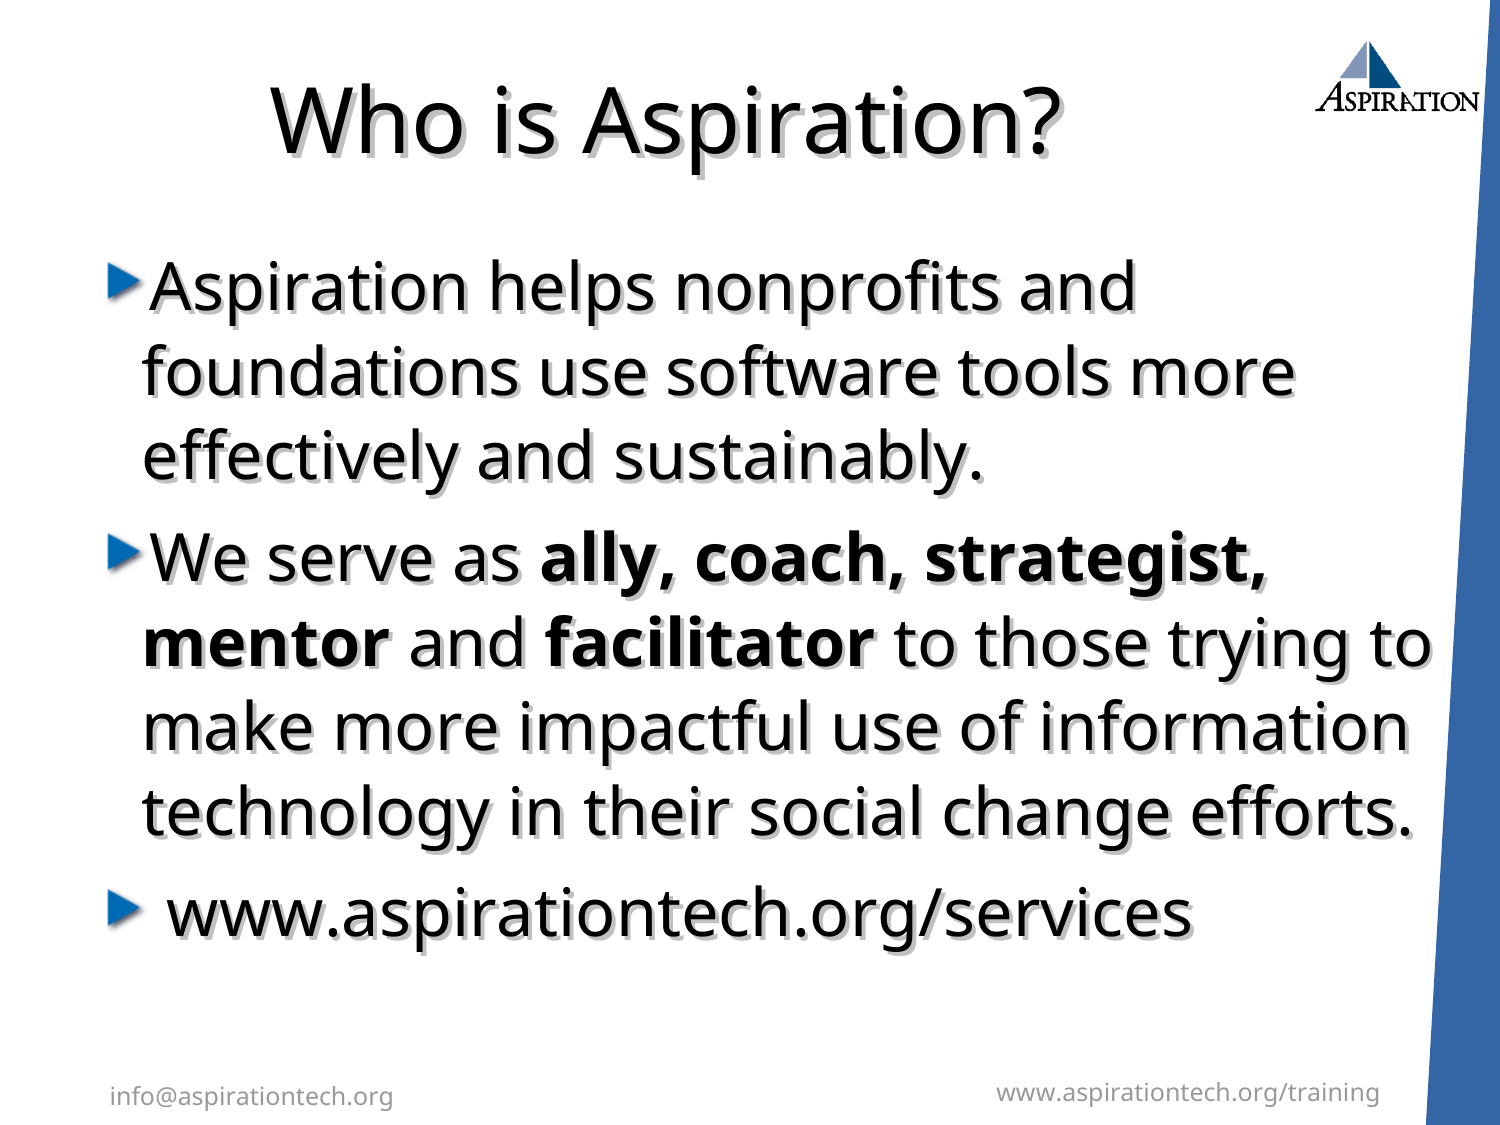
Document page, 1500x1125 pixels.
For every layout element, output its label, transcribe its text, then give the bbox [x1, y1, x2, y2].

list Aspiration helps nonprofits and foundations use software tools more effectively and sustainably. We serve as ally, coach, strategist, mentor and facilitator to those trying to make more impactful use of information technology in their social change efforts. www.aspirationtech.org/services [49, 238, 1447, 951]
picture [1315, 41, 1480, 120]
title Who is Aspiration? [49, 19, 1284, 206]
